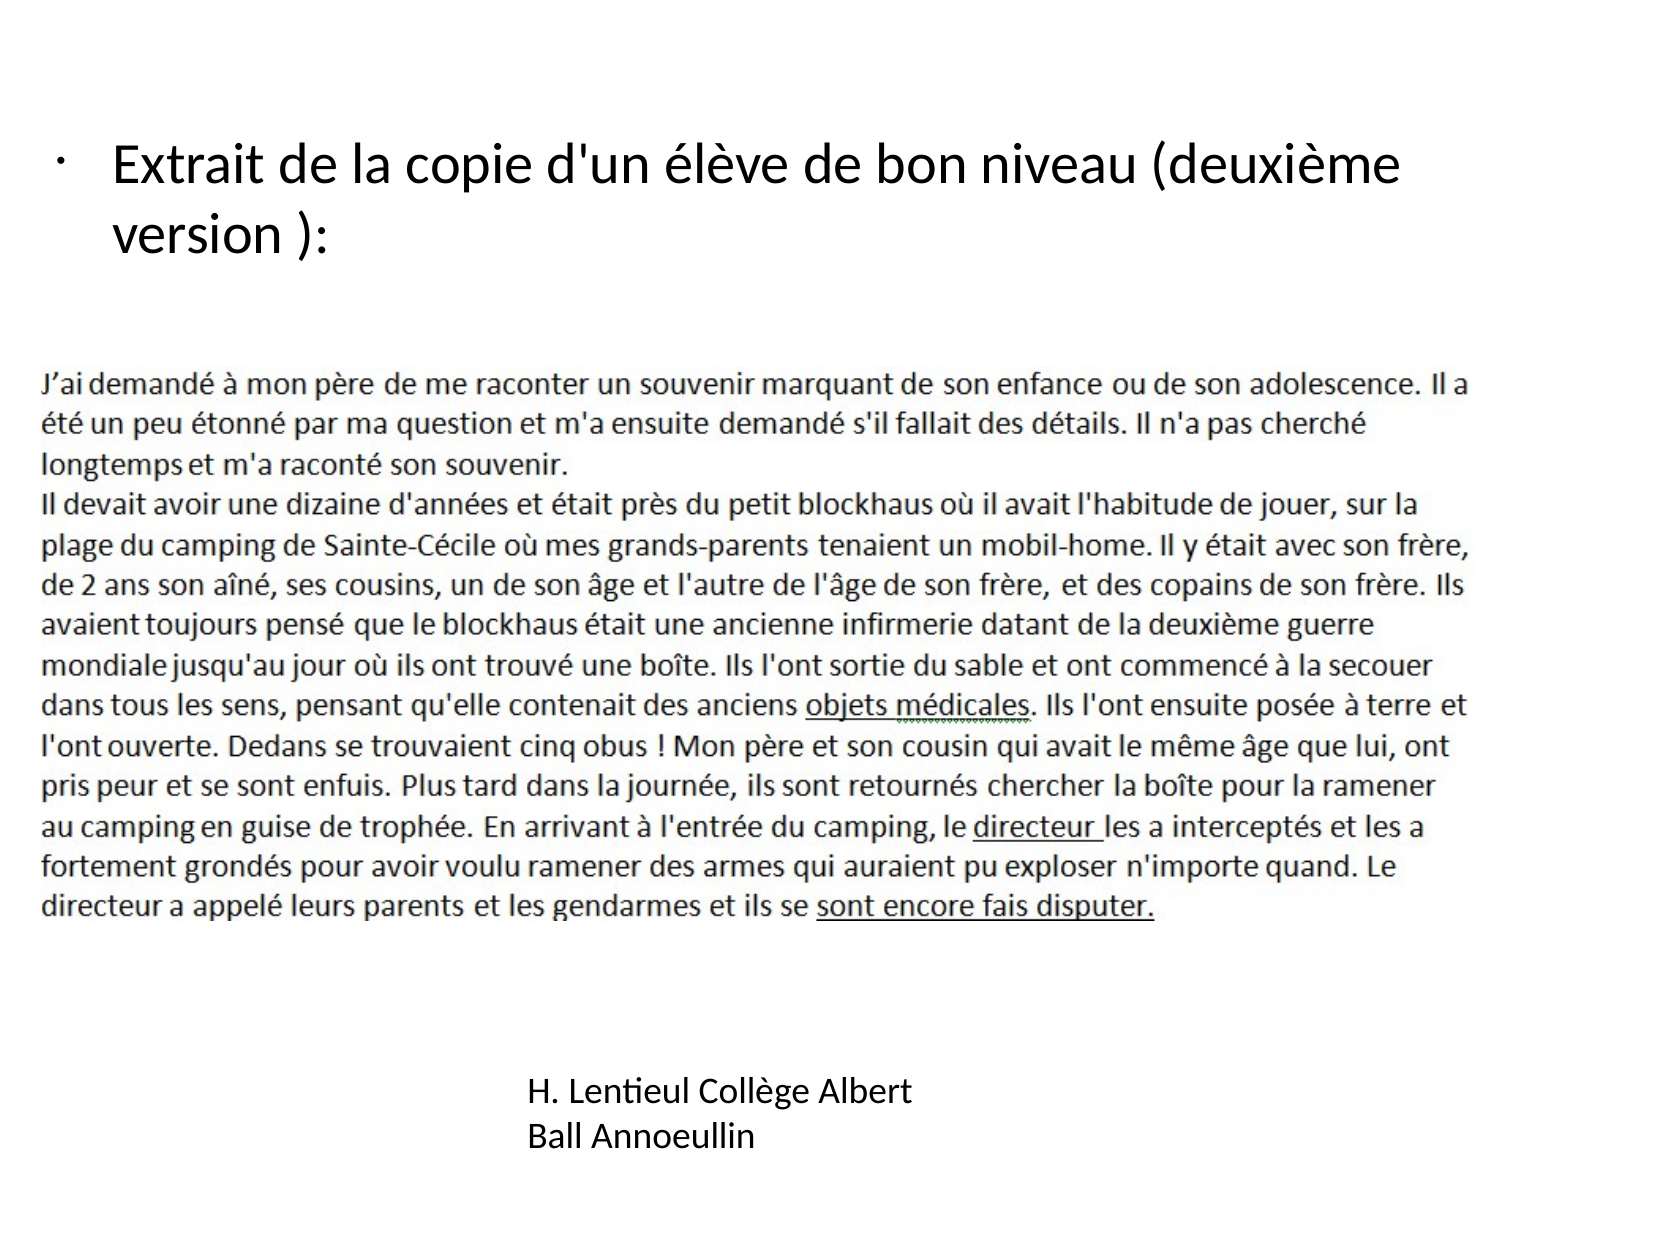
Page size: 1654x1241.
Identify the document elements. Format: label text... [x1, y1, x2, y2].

list Extrait de la copie d'un élève de bon niveau (deuxième version ): [41, 118, 1501, 993]
text_box H. Lentieul Collège Albert Ball Annoeullin [512, 1058, 988, 1119]
picture [41, 366, 1477, 921]
